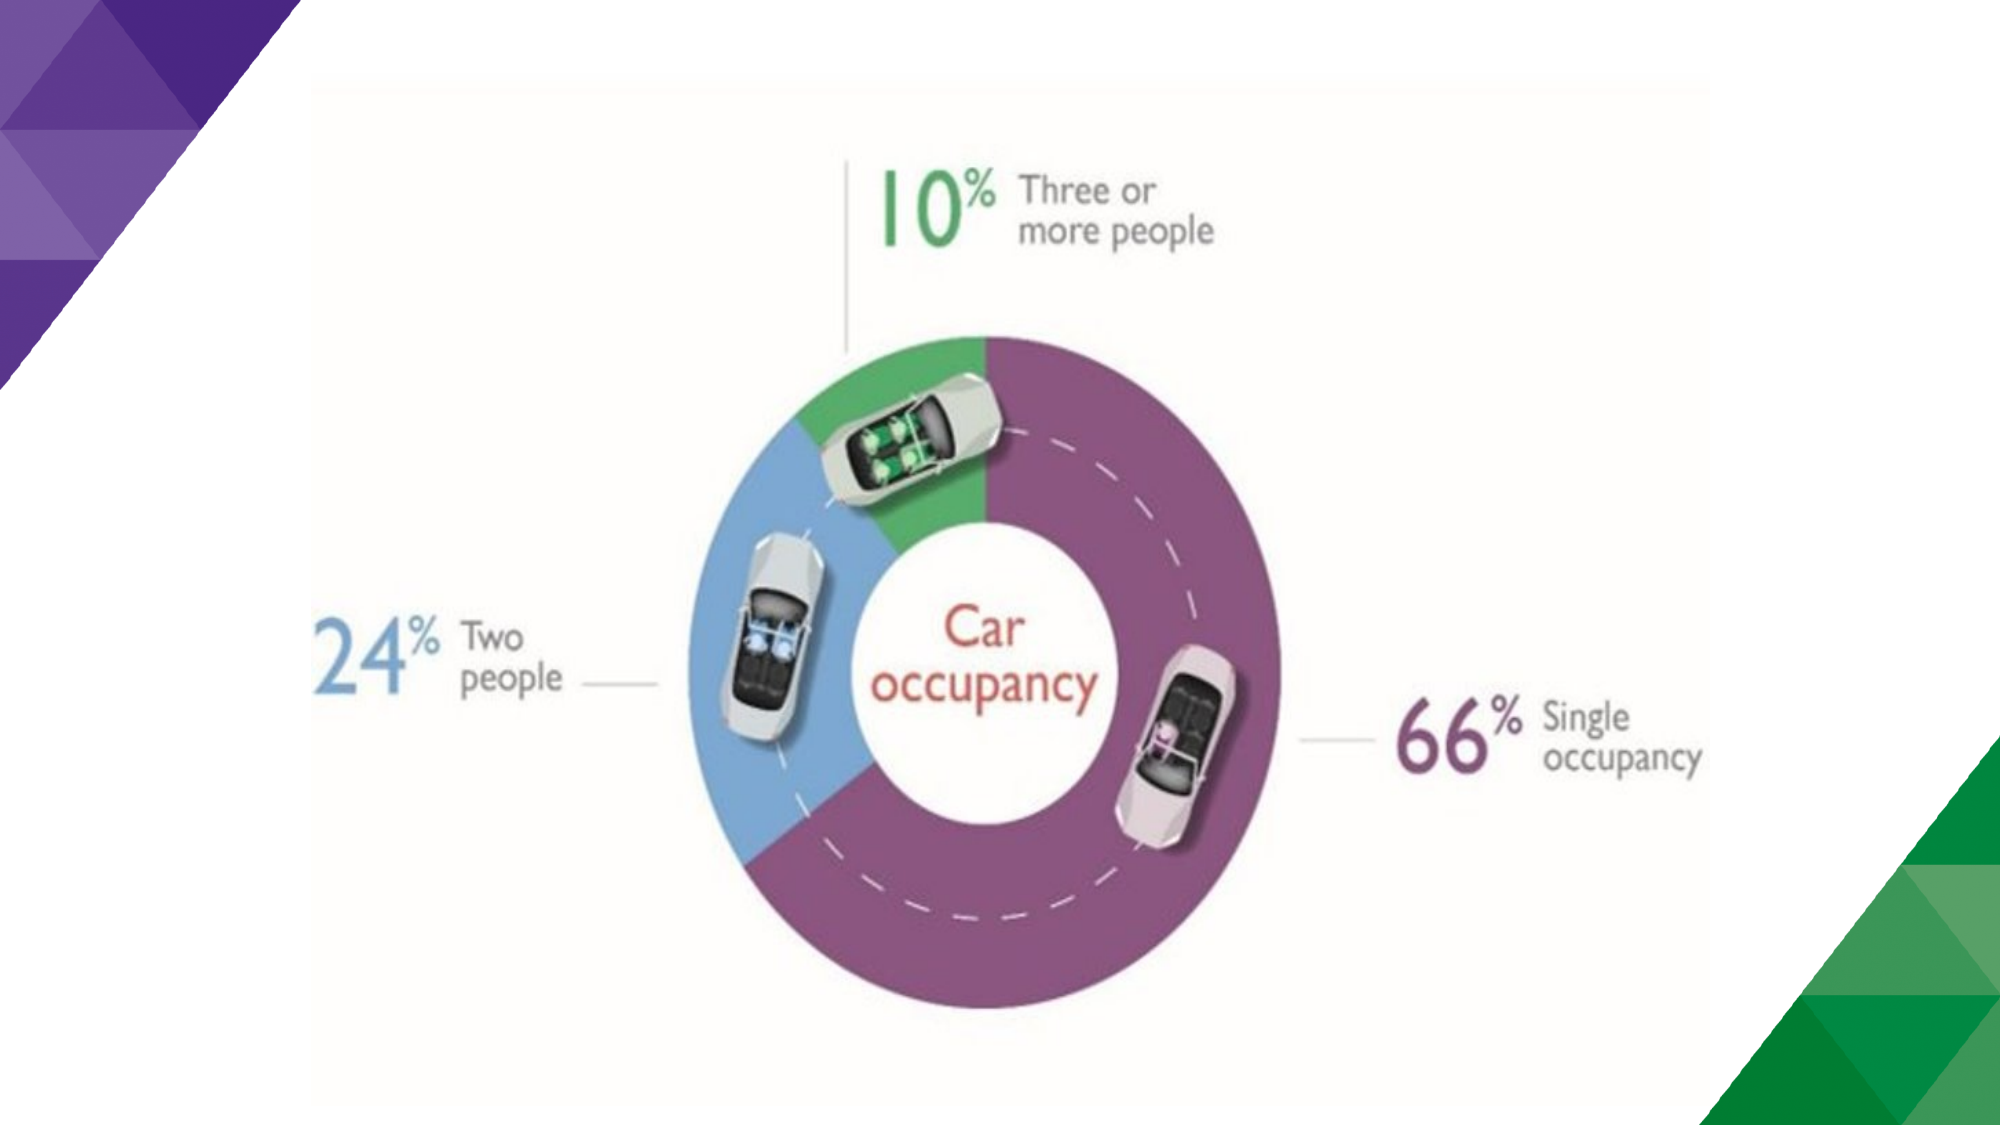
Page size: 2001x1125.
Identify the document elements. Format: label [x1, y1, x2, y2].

picture [311, 19, 1710, 1106]
